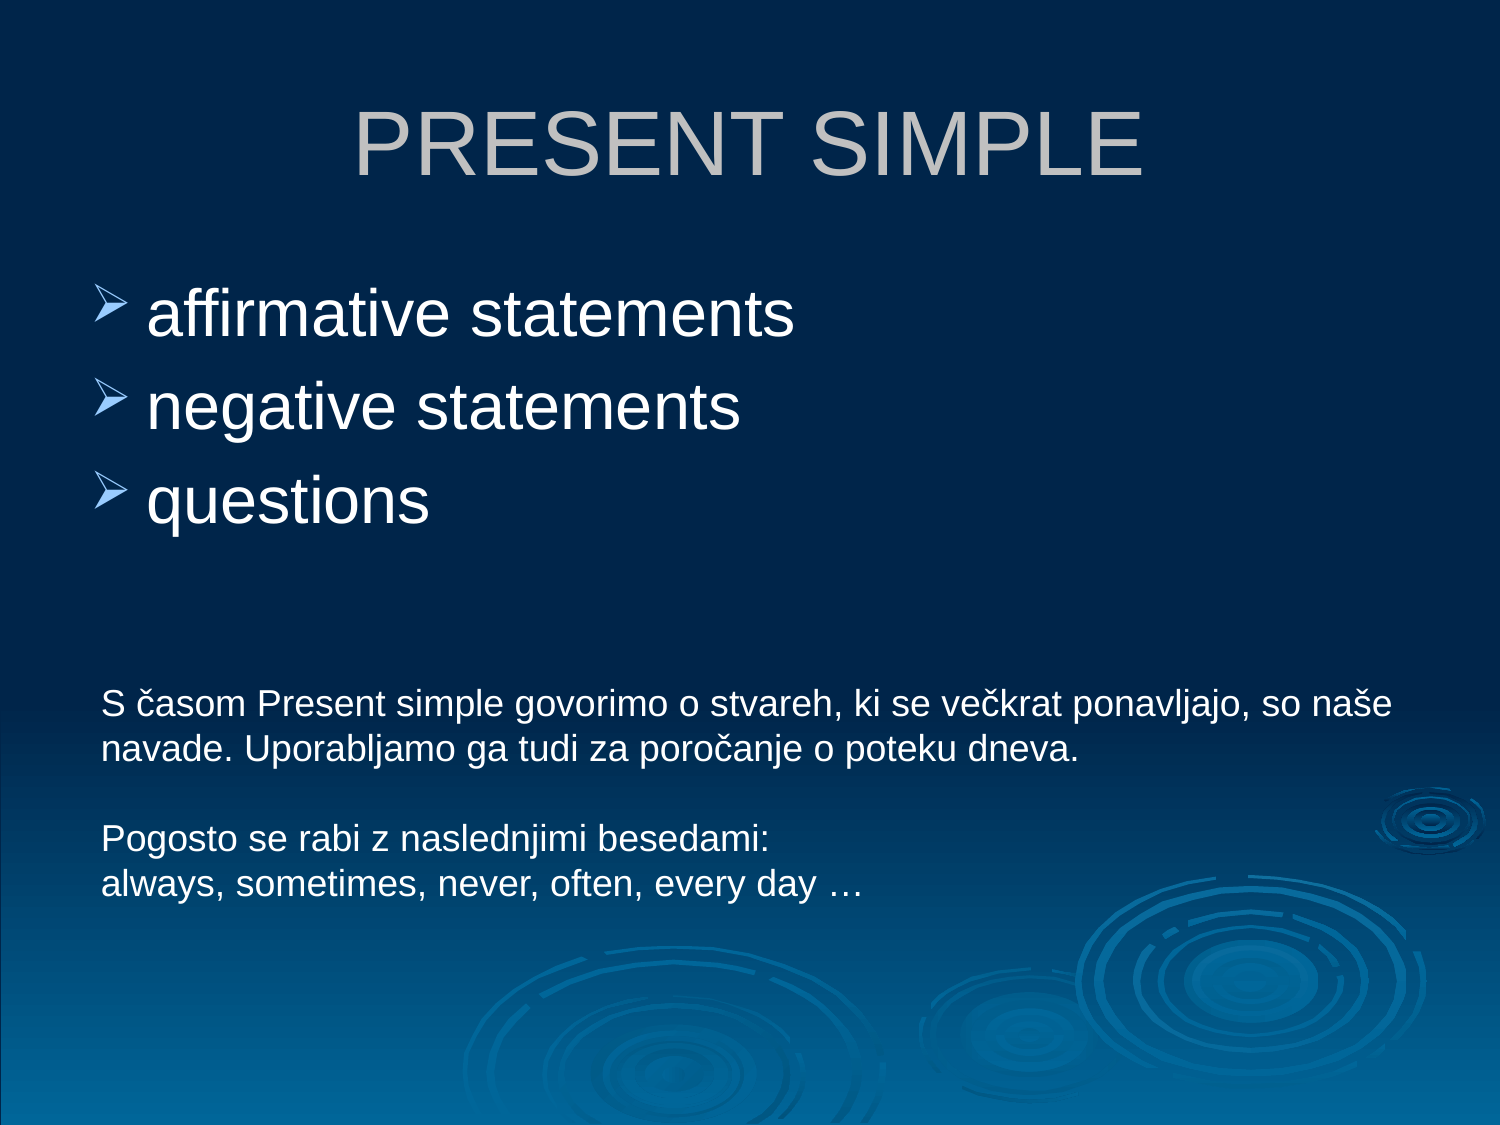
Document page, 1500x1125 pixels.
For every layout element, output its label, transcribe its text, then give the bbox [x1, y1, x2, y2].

list affirmative statements negative statements questions [75, 262, 1425, 1005]
title PRESENT SIMPLE [75, 45, 1425, 233]
text_box S časom Present simple govorimo o stvareh, ki se večkrat ponavljajo, so naše navade. Uporabljamo ga tudi za poročanje o poteku dneva. Pogosto se rabi z naslednjimi besedami: always, sometimes, never, often, every day … [86, 672, 1408, 912]
